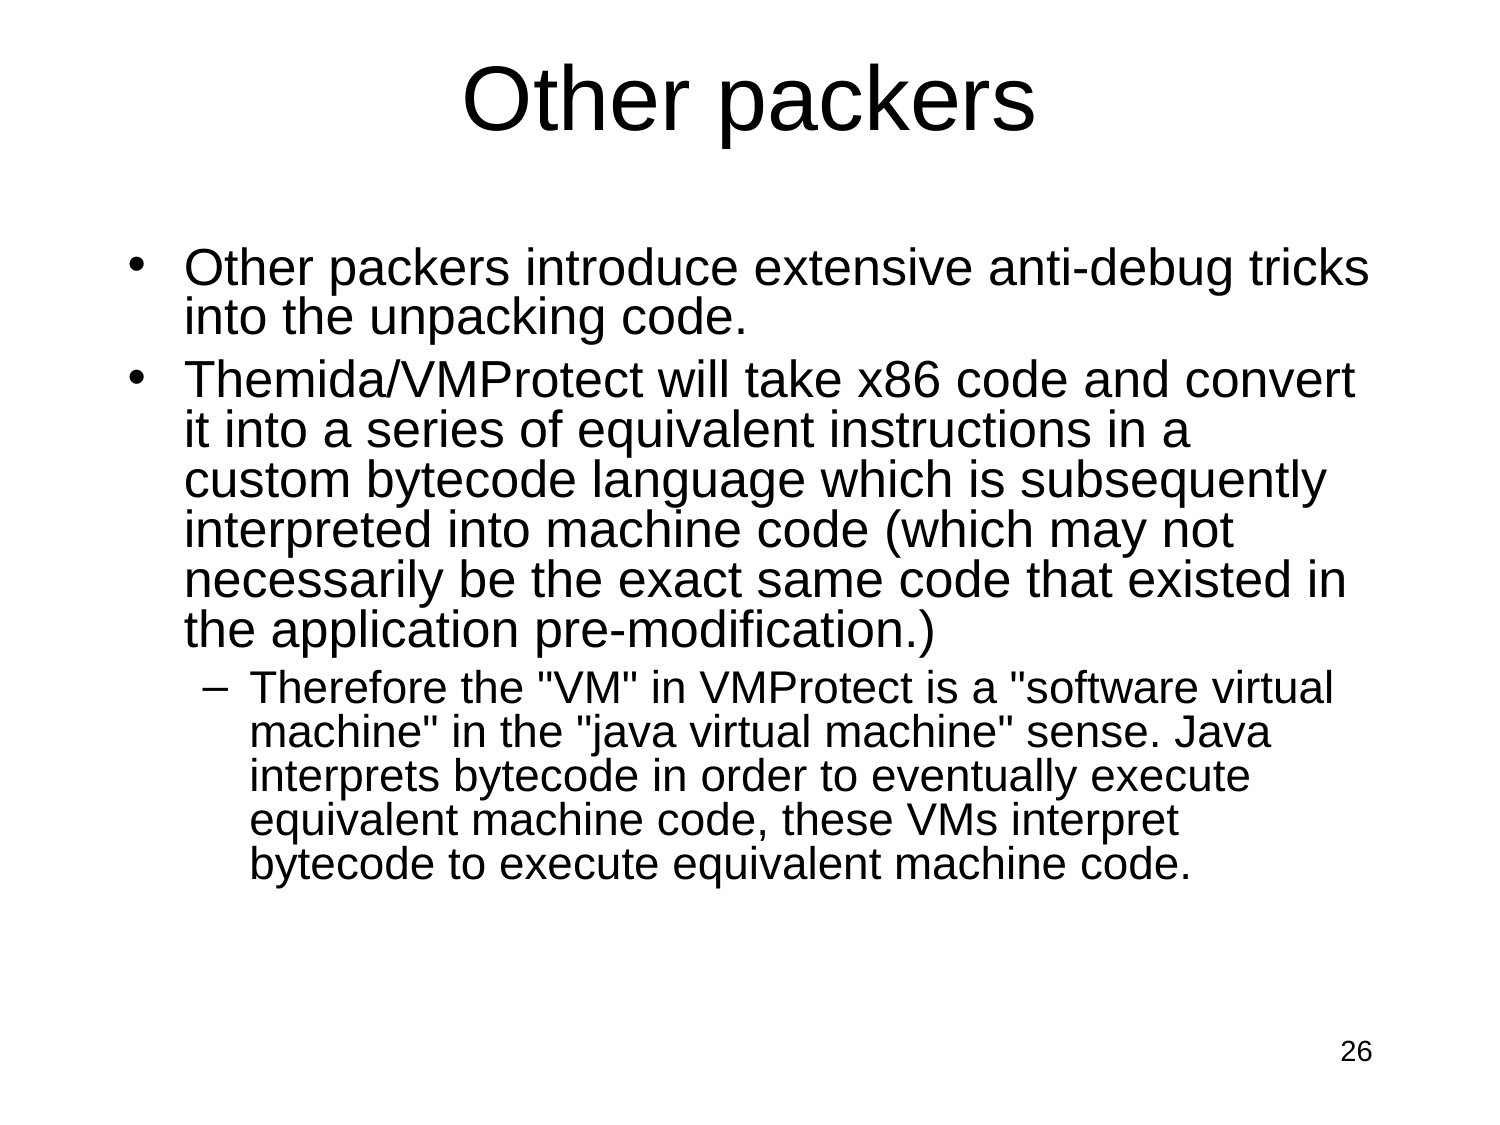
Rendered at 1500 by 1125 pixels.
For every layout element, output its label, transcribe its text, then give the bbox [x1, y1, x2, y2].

list Other packers introduce extensive anti-debug tricks into the unpacking code. Themida/VMProtect will take x86 code and convert it into a series of equivalent instructions in a custom bytecode language which is subsequently interpreted into machine code (which may not necessarily be the exact same code that existed in the application pre-modification.) Therefore the "VM" in VMProtect is a "software virtual machine" in the "java virtual machine" sense. Java interprets bytecode in order to eventually execute equivalent machine code, these VMs interpret bytecode to execute equivalent machine code. [112, 237, 1388, 1051]
title Other packers [0, 0, 1500, 188]
text_box <number> [1074, 1025, 1388, 1101]
